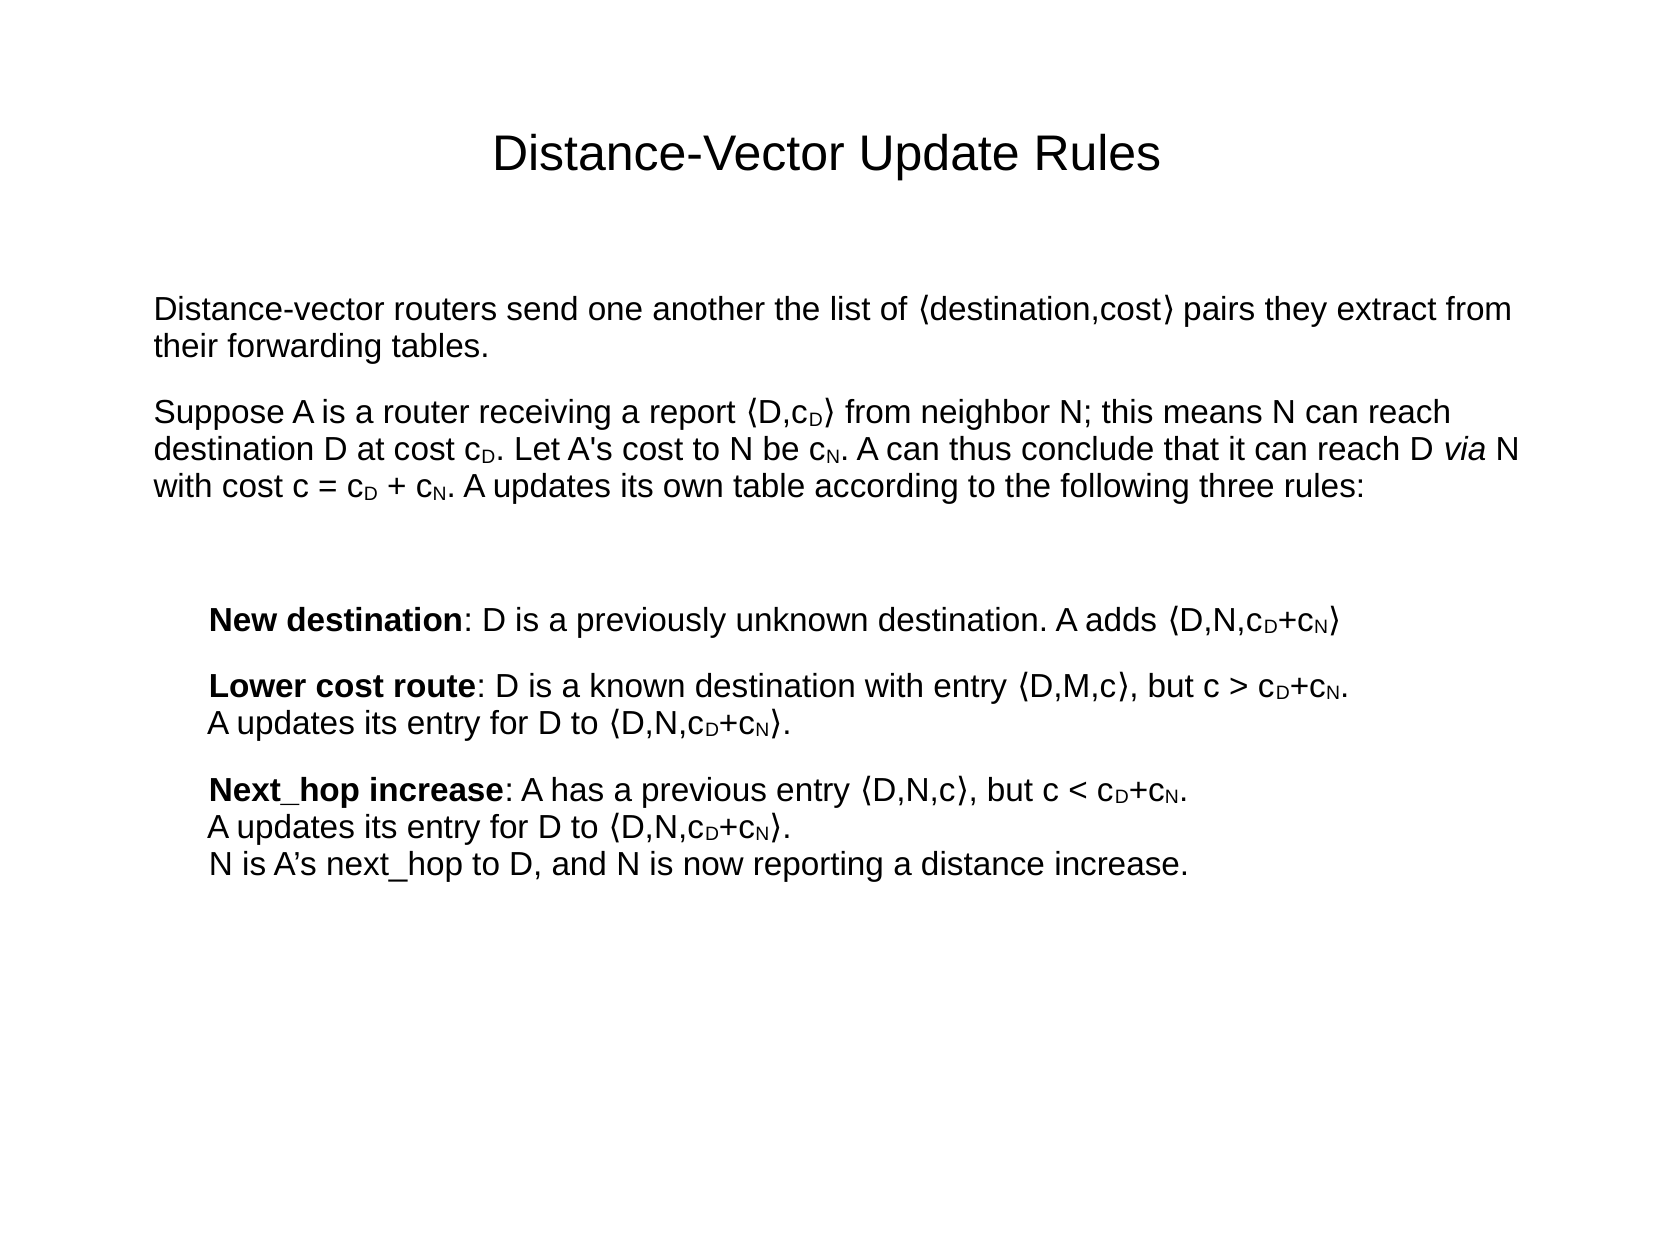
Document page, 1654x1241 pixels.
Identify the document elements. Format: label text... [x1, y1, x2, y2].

list Distance-vector routers send one another the list of ⟨destination,cost⟩ pairs they extract from their forwarding tables. Suppose A is a router receiving a report ⟨D,cD⟩ from neighbor N; this means N can reach destination D at cost cD. Let A's cost to N be cN. A can thus conclude that it can reach D via N with cost c = cD + cN. A updates its own table according to the following three rules: New destination: D is a previously unknown destination. A adds ⟨D,N,cD+cN⟩ Lower cost route: D is a known destination with entry ⟨D,M,c⟩, but c > cD+cN. A updates its entry for D to ⟨D,N,cD+cN⟩. Next_hop increase: A has a previous entry ⟨D,N,c⟩, but c < cD+cN. A updates its entry for D to ⟨D,N,cD+cN⟩. N is A’s next_hop to D, and N is now reporting a distance increase. [82, 290, 1571, 1096]
title Distance-Vector Update Rules [82, 49, 1571, 257]
